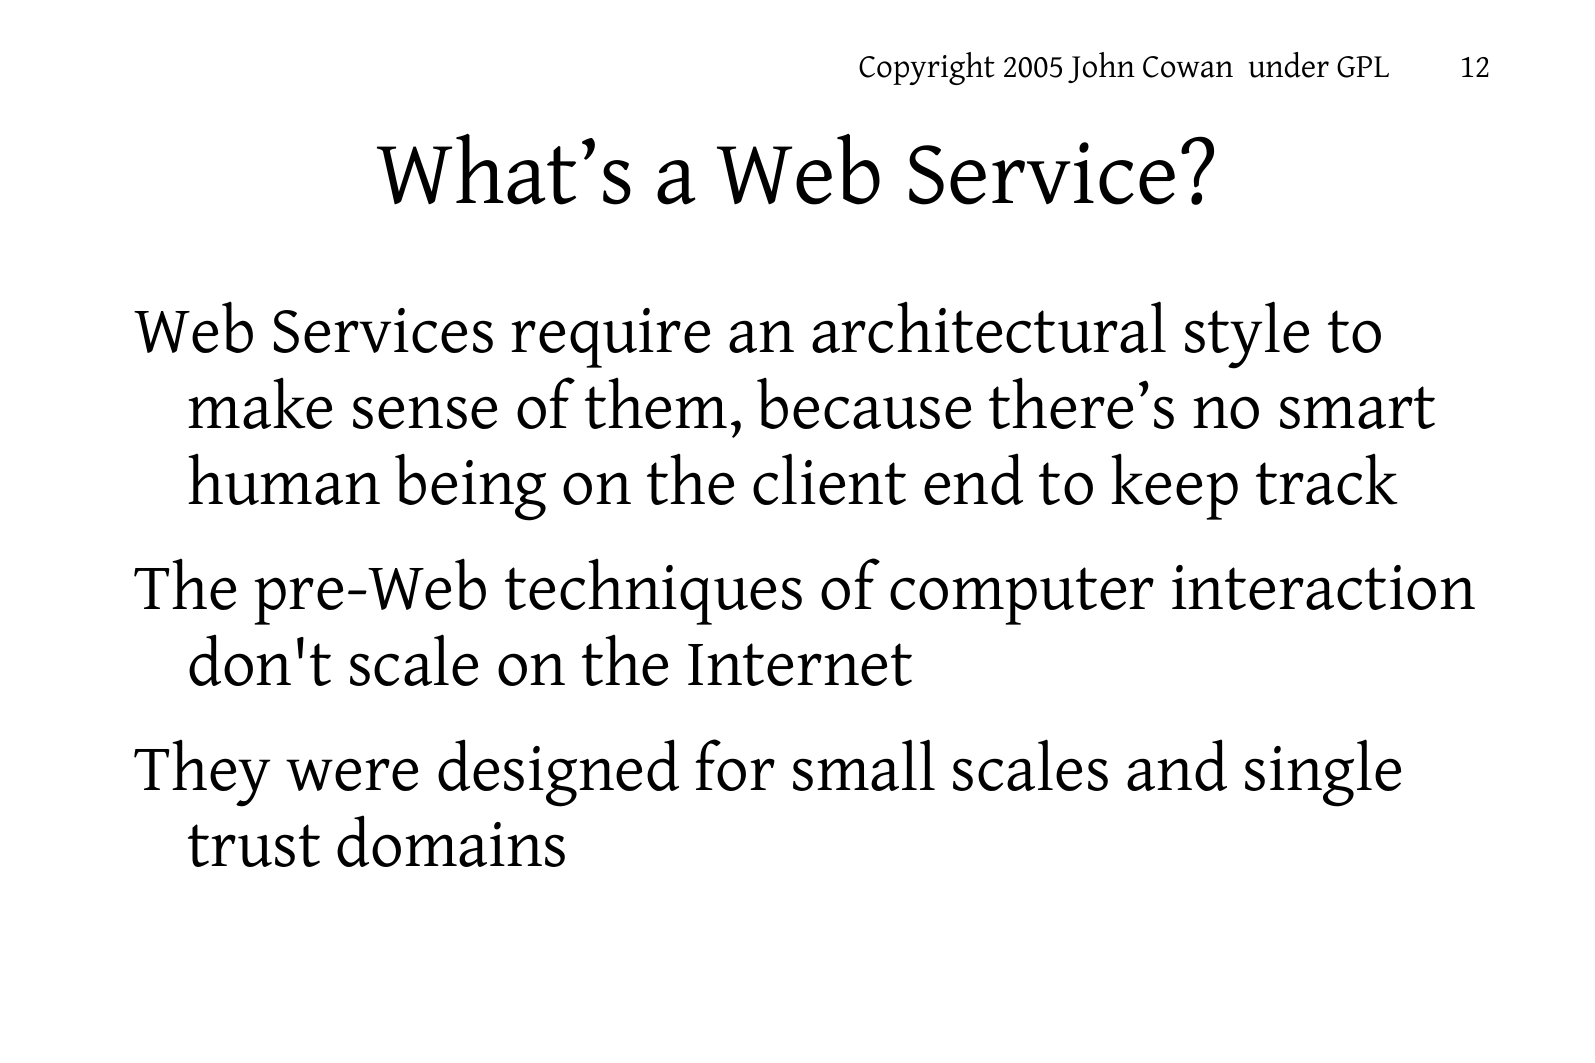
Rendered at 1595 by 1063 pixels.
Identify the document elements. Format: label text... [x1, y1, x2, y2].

list Web Services require an architectural style to make sense of them, because there’s no smart human being on the client end to keep track The pre-Web techniques of computer interaction don't scale on the Internet They were designed for small scales and single trust domains [117, 295, 1479, 1063]
title What’s a Web Service? [117, 88, 1479, 266]
